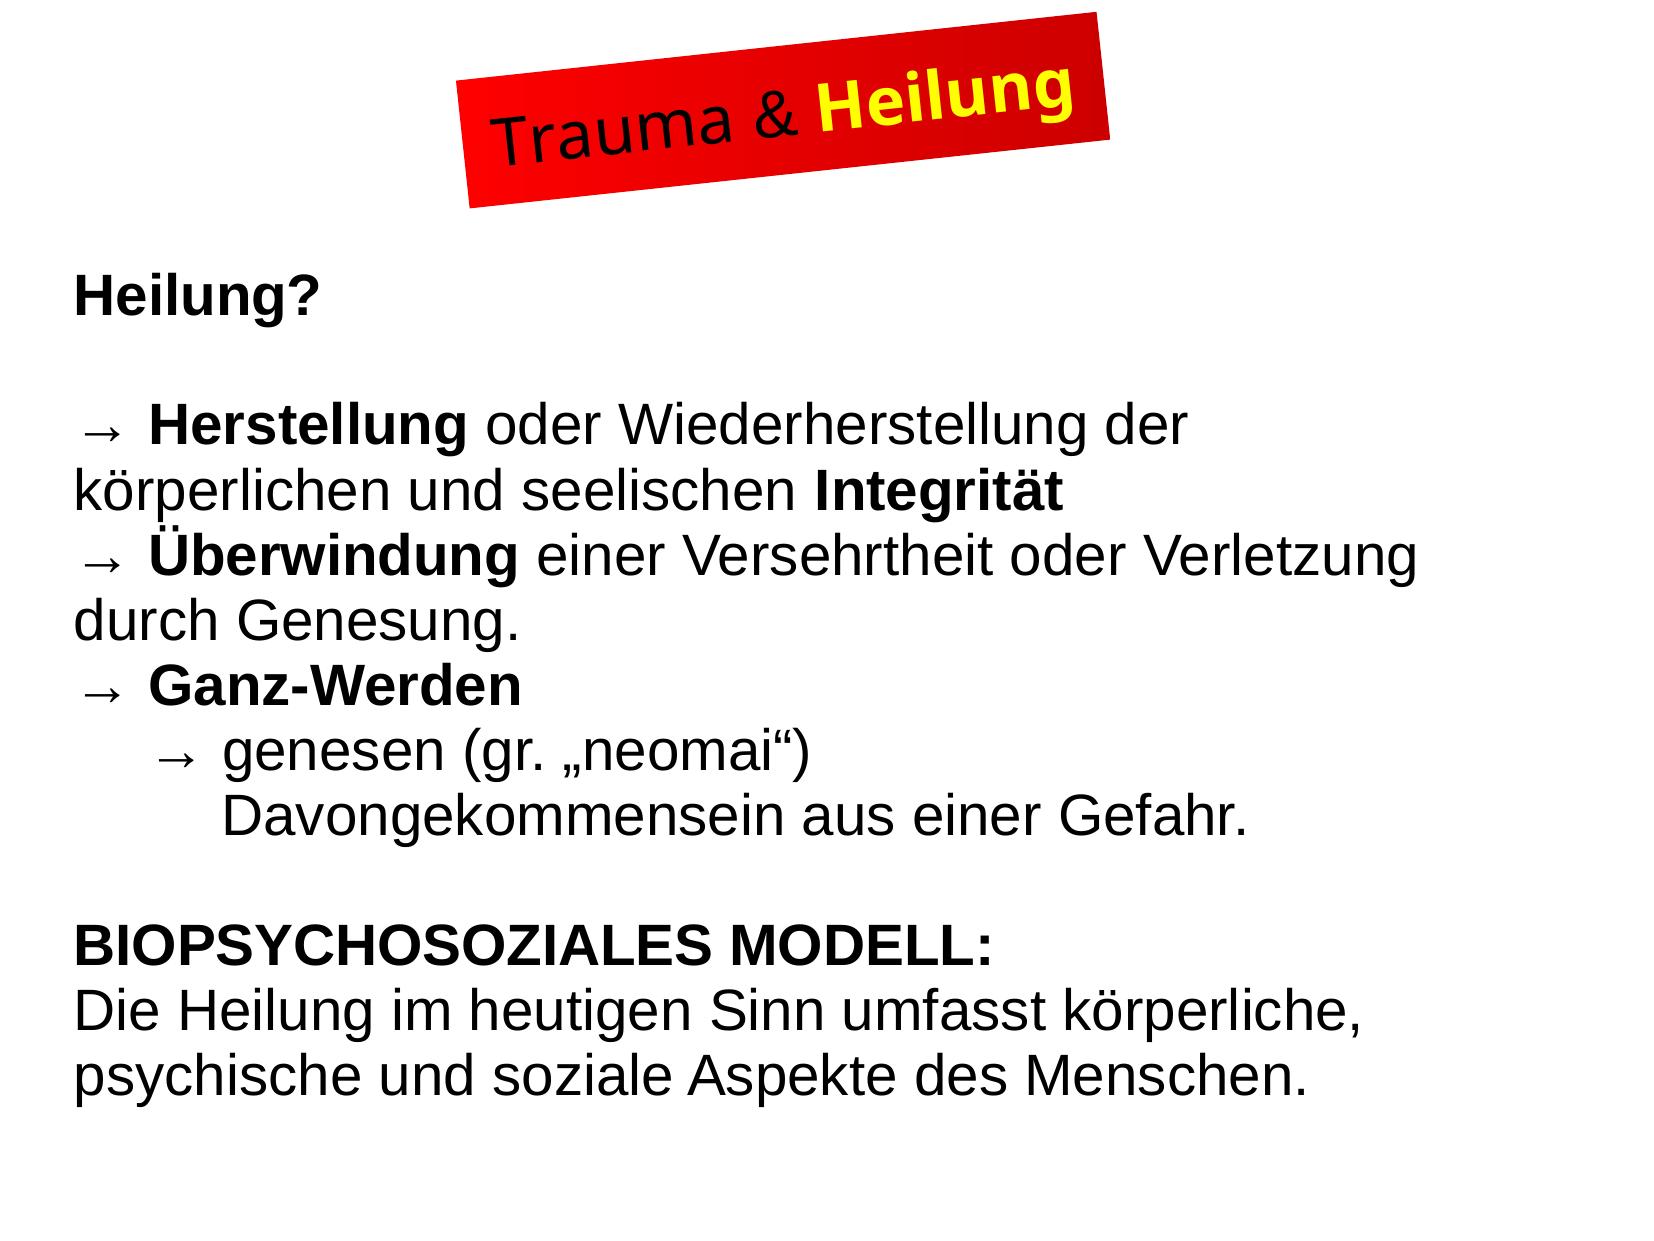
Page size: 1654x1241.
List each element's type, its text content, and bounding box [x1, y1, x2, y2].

title Trauma & Heilung [455, 11, 1111, 209]
text_box Heilung? → Herstellung oder Wiederherstellung der körperlichen und seelischen Integrität → Überwindung einer Versehrtheit oder Verletzung durch Genesung. → Ganz-Werden → genesen (gr. „neomai“) Davongekommensein aus einer Gefahr. BIOPSYCHOSOZIALES MODELL: Die Heilung im heutigen Sinn umfasst körperliche, psychische und soziale Aspekte des Menschen. [59, 254, 1536, 1241]
